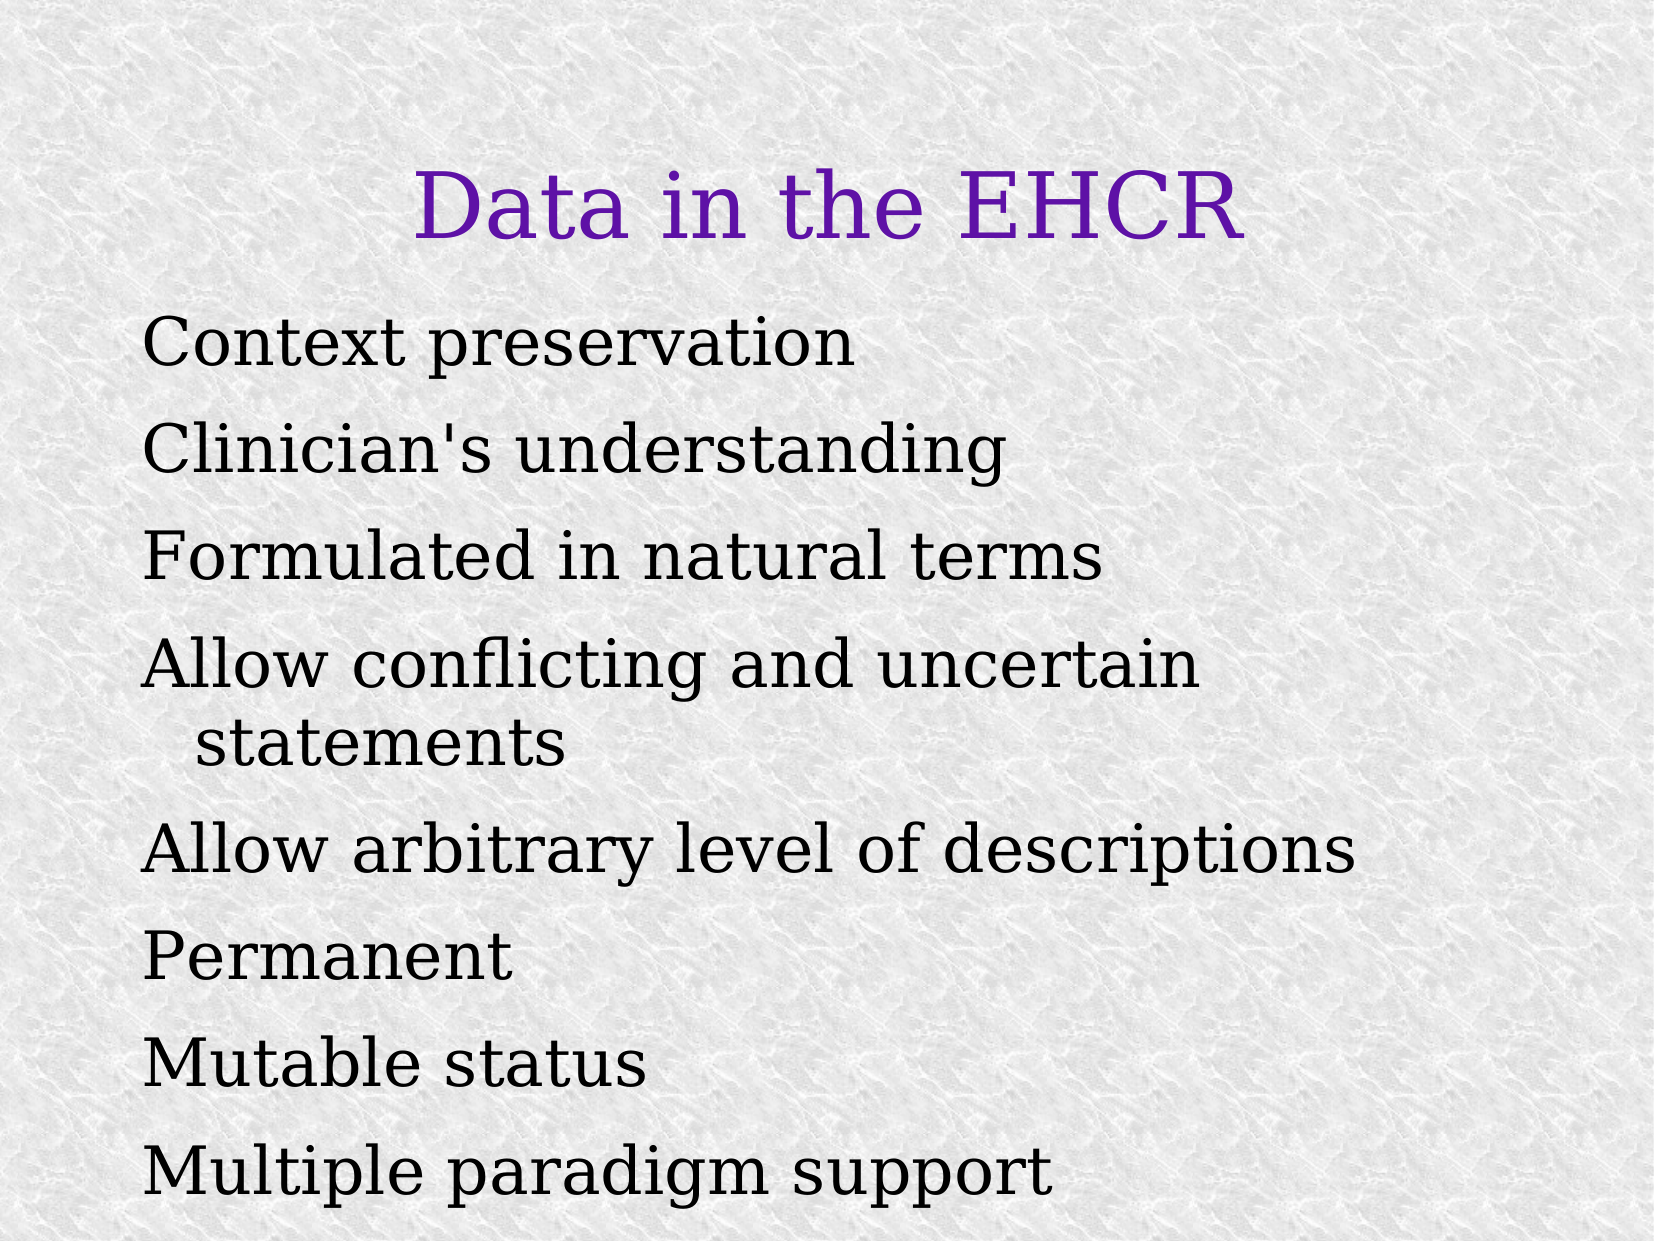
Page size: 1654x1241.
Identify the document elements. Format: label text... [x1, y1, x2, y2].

list Context preservation Clinician's understanding Formulated in natural terms Allow conflicting and uncertain statements Allow arbitrary level of descriptions Permanent Mutable status Multiple paradigm support [123, 303, 1536, 1210]
title Data in the EHCR [121, 102, 1534, 311]
picture [0, 0, 1654, 1241]
